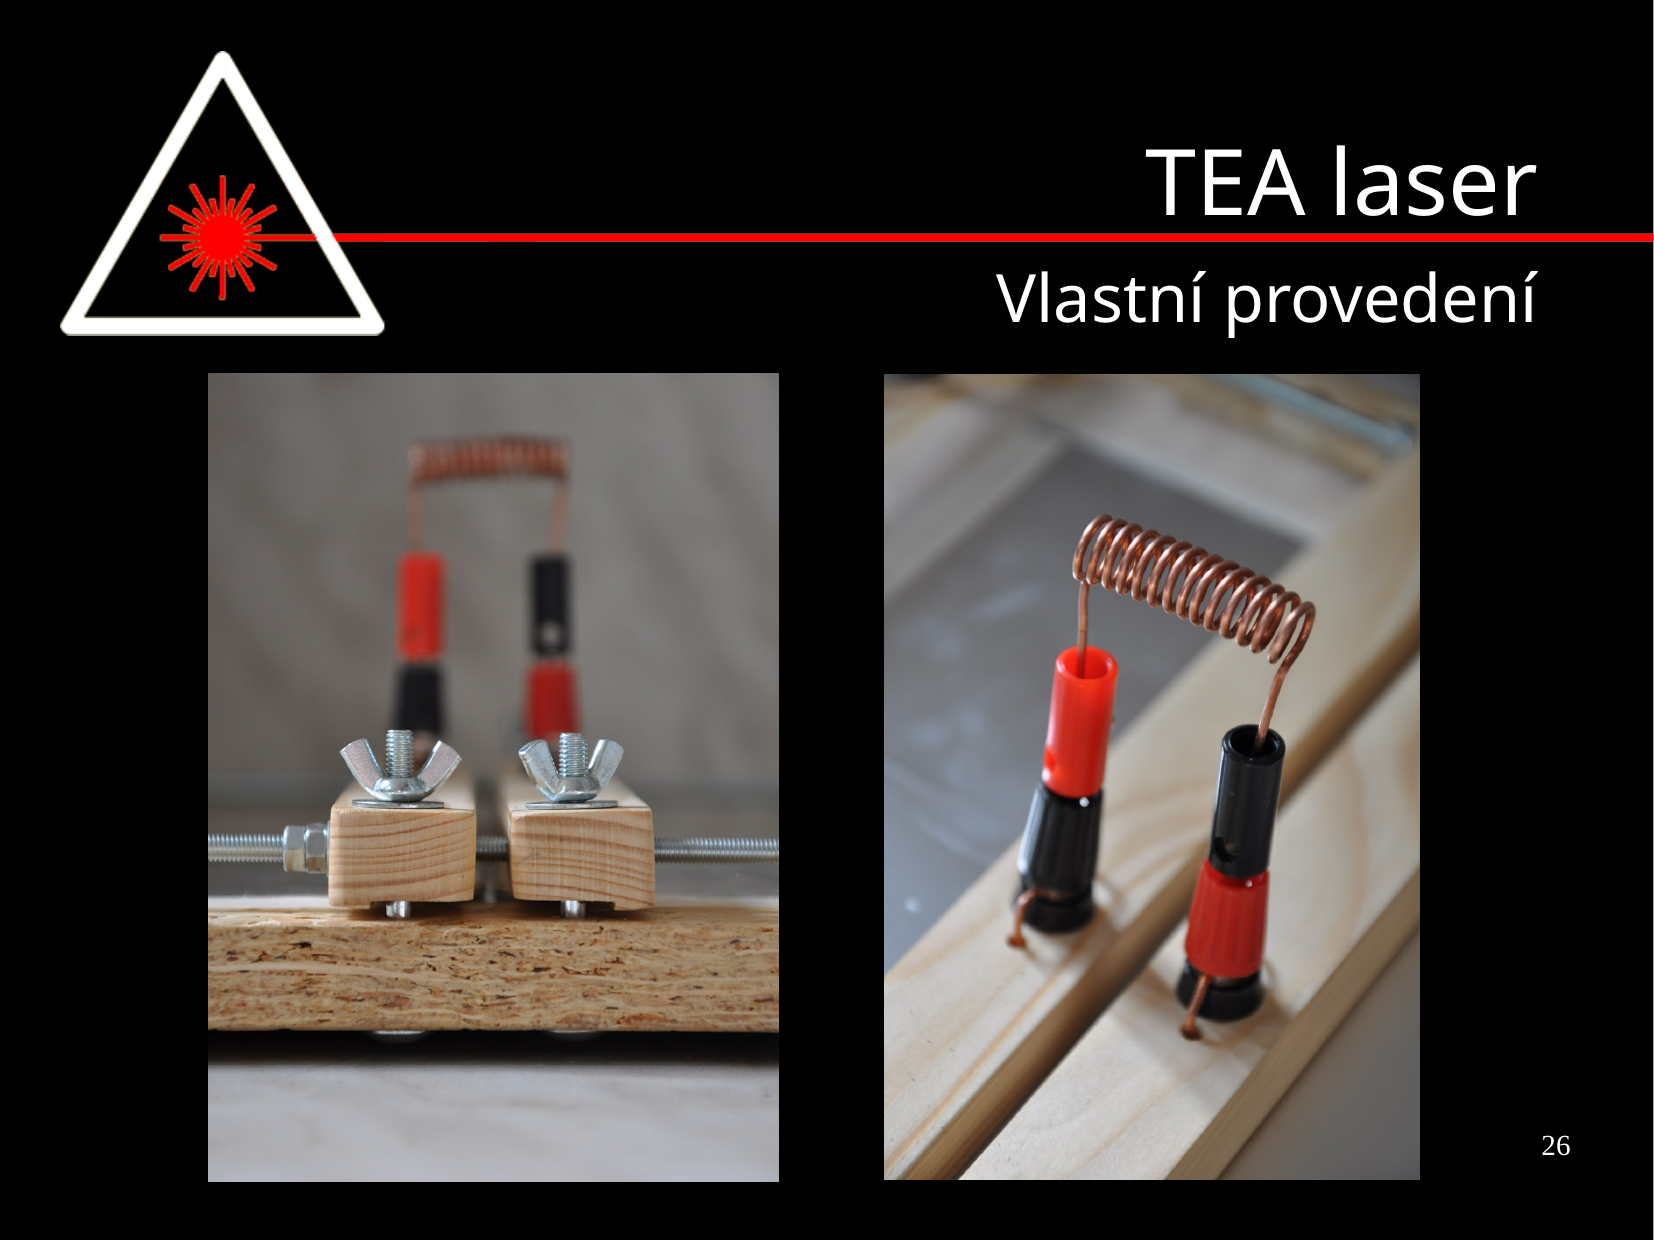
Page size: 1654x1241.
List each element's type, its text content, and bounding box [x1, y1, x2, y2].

picture [60, 51, 1654, 336]
picture [208, 373, 779, 1182]
list Vlastní provedení [503, 251, 1539, 443]
picture [884, 374, 1420, 1181]
picture [60, 283, 503, 336]
title TEA laser [50, 75, 1540, 283]
